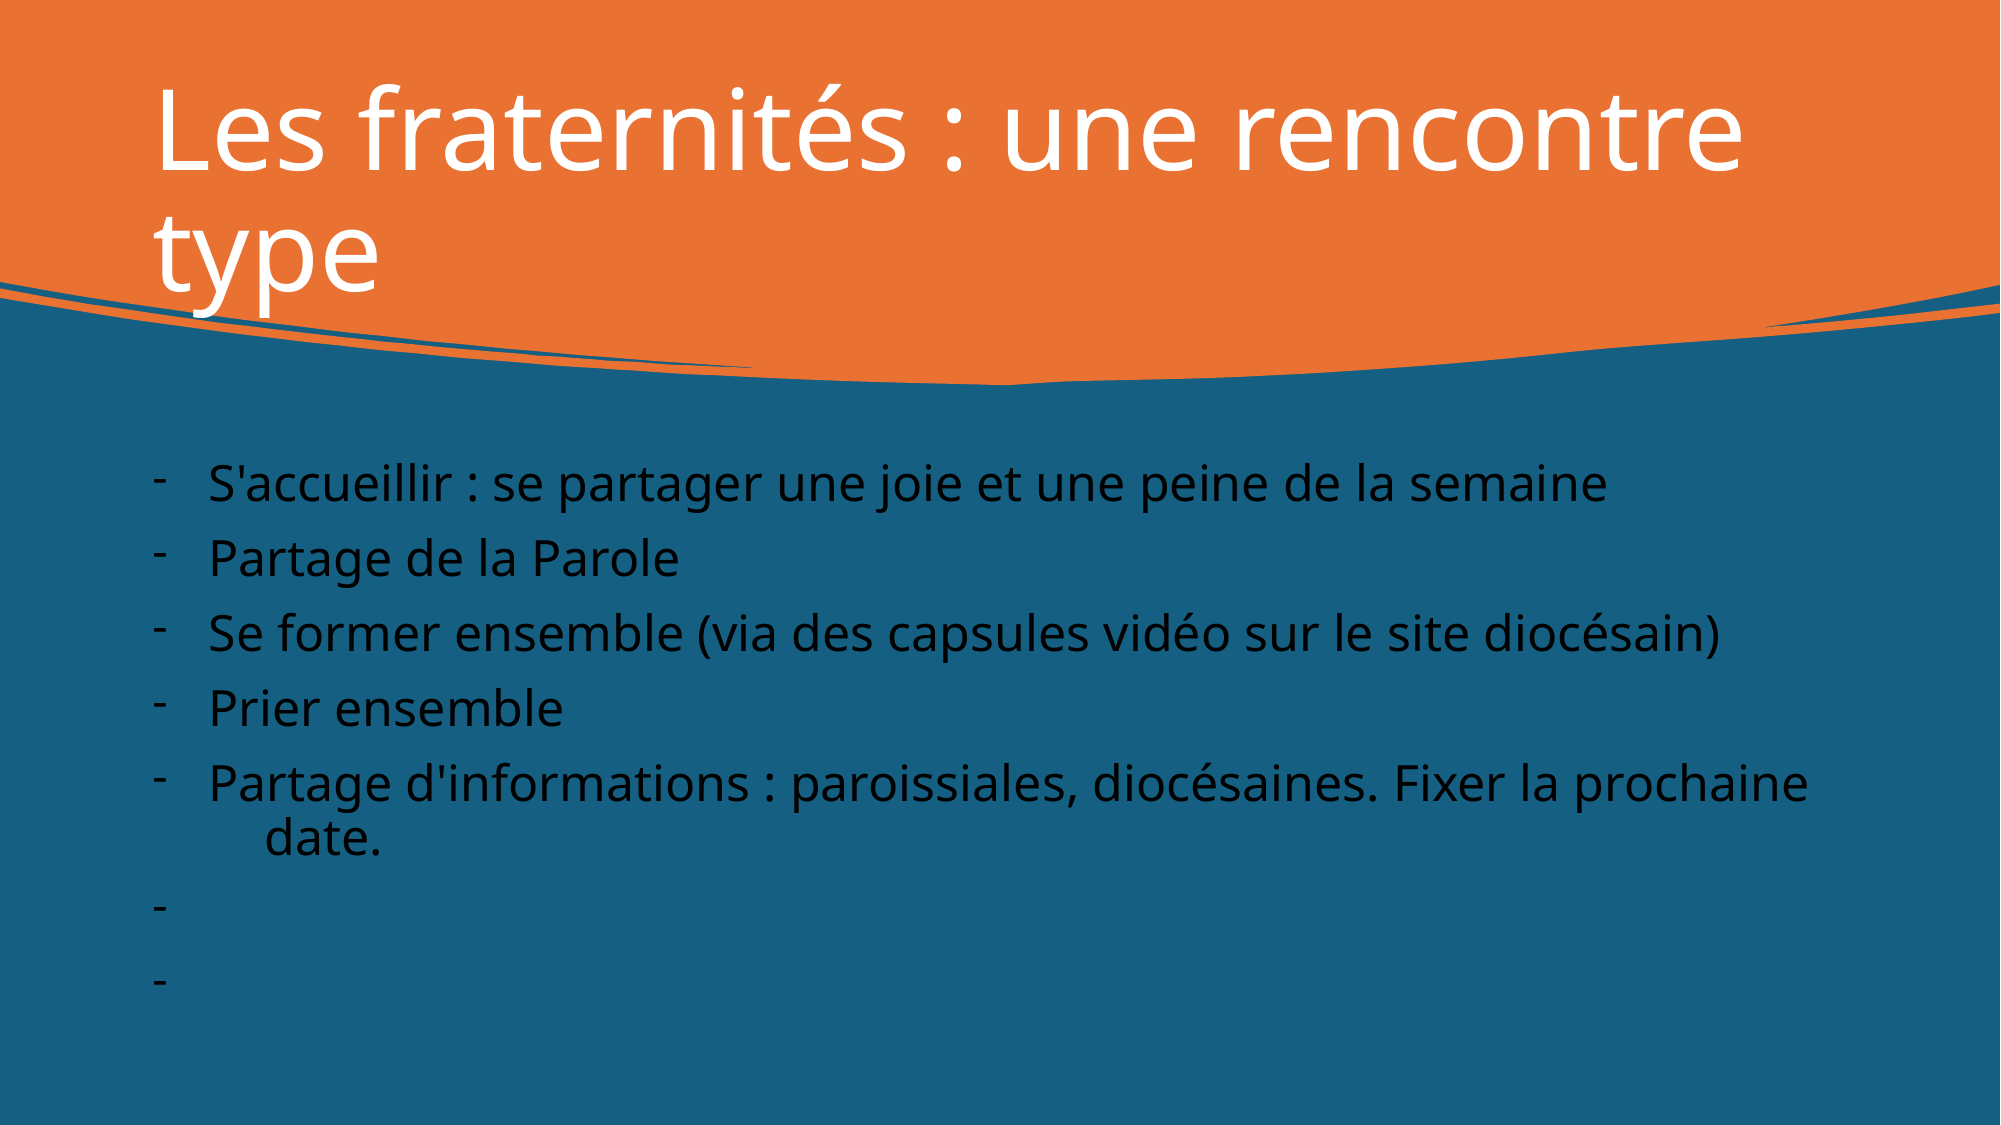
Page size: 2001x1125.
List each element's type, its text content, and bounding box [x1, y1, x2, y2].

list S'accueillir : se partager une joie et une peine de la semaine Partage de la Parole Se former ensemble (via des capsules vidéo sur le site diocésain) Prier ensemble Partage d'informations : paroissiales, diocésaines. Fixer la prochaine date. [137, 451, 1863, 1040]
title Les fraternités : une rencontre type [137, 65, 1863, 288]
text_box [0, 0, 2000, 1125]
